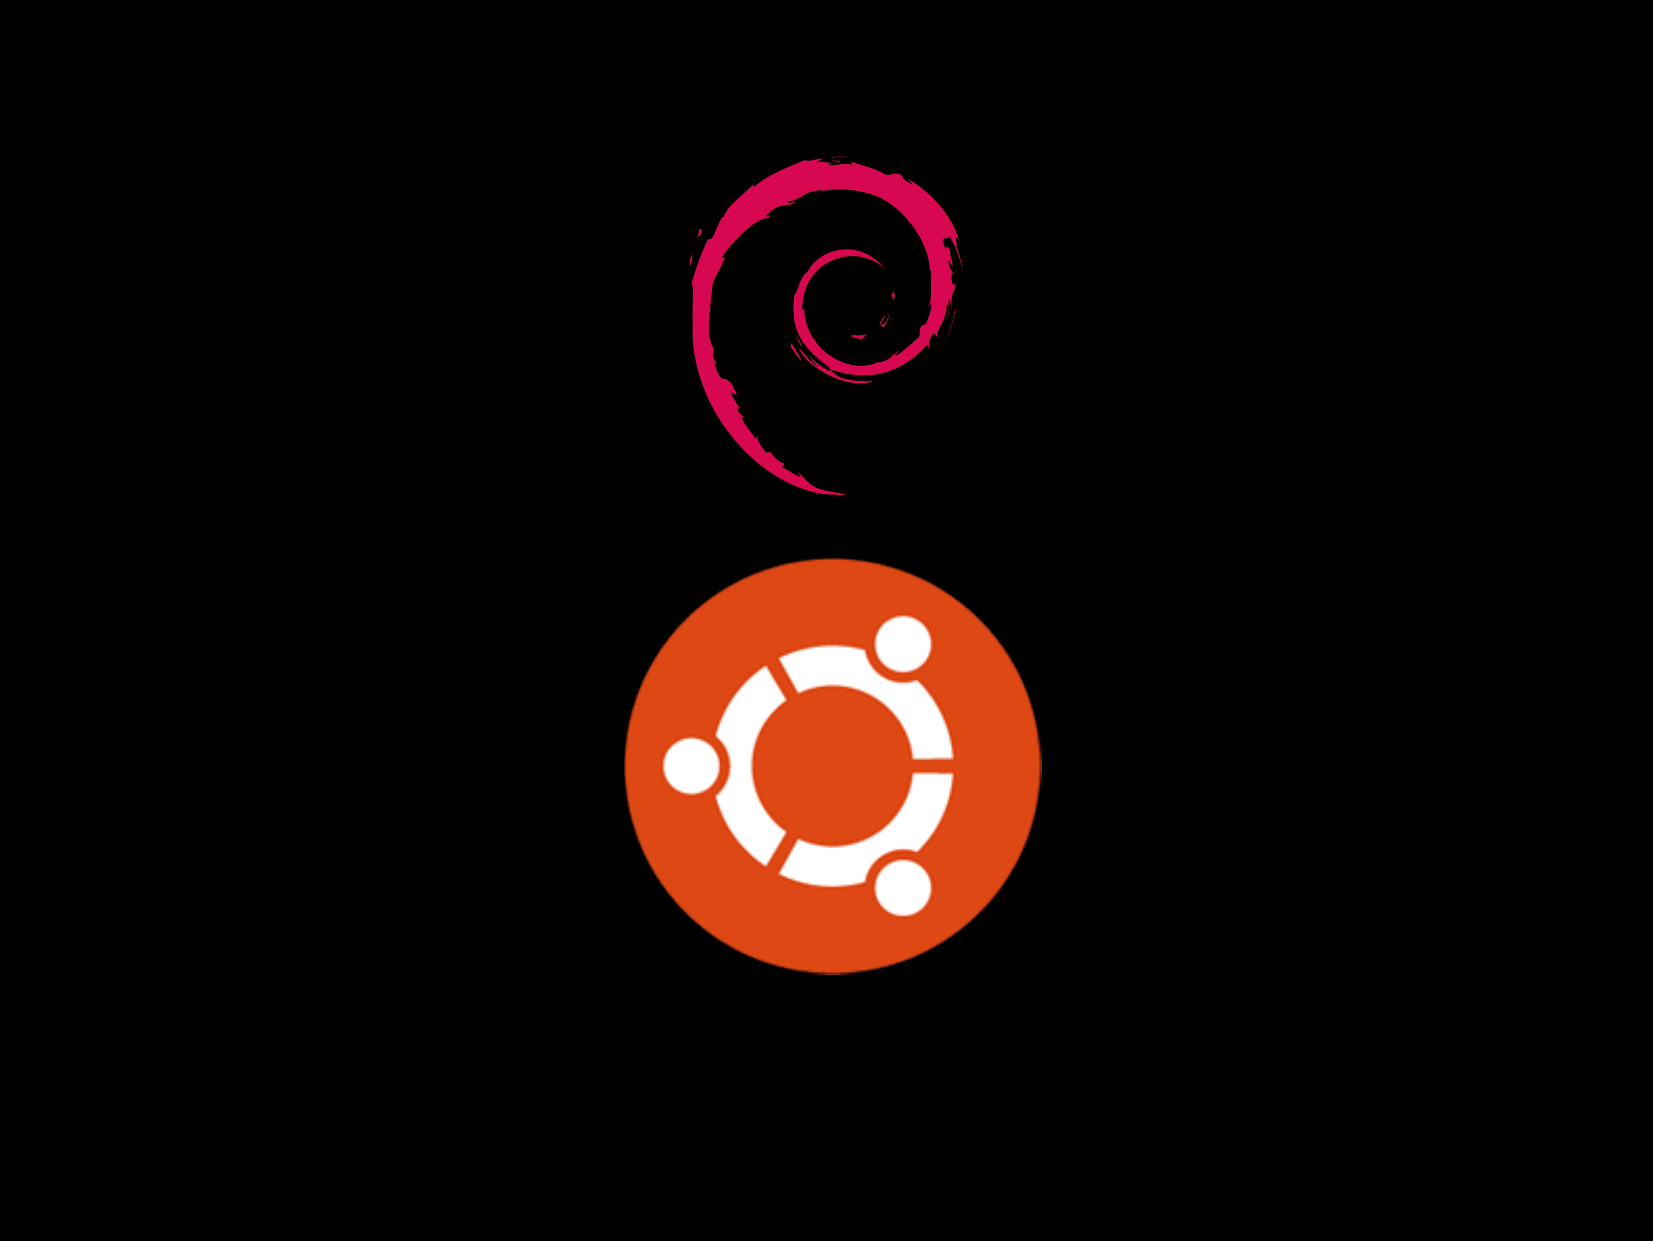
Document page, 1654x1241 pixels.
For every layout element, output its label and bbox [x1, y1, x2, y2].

picture [690, 156, 964, 496]
picture [624, 558, 1042, 976]
